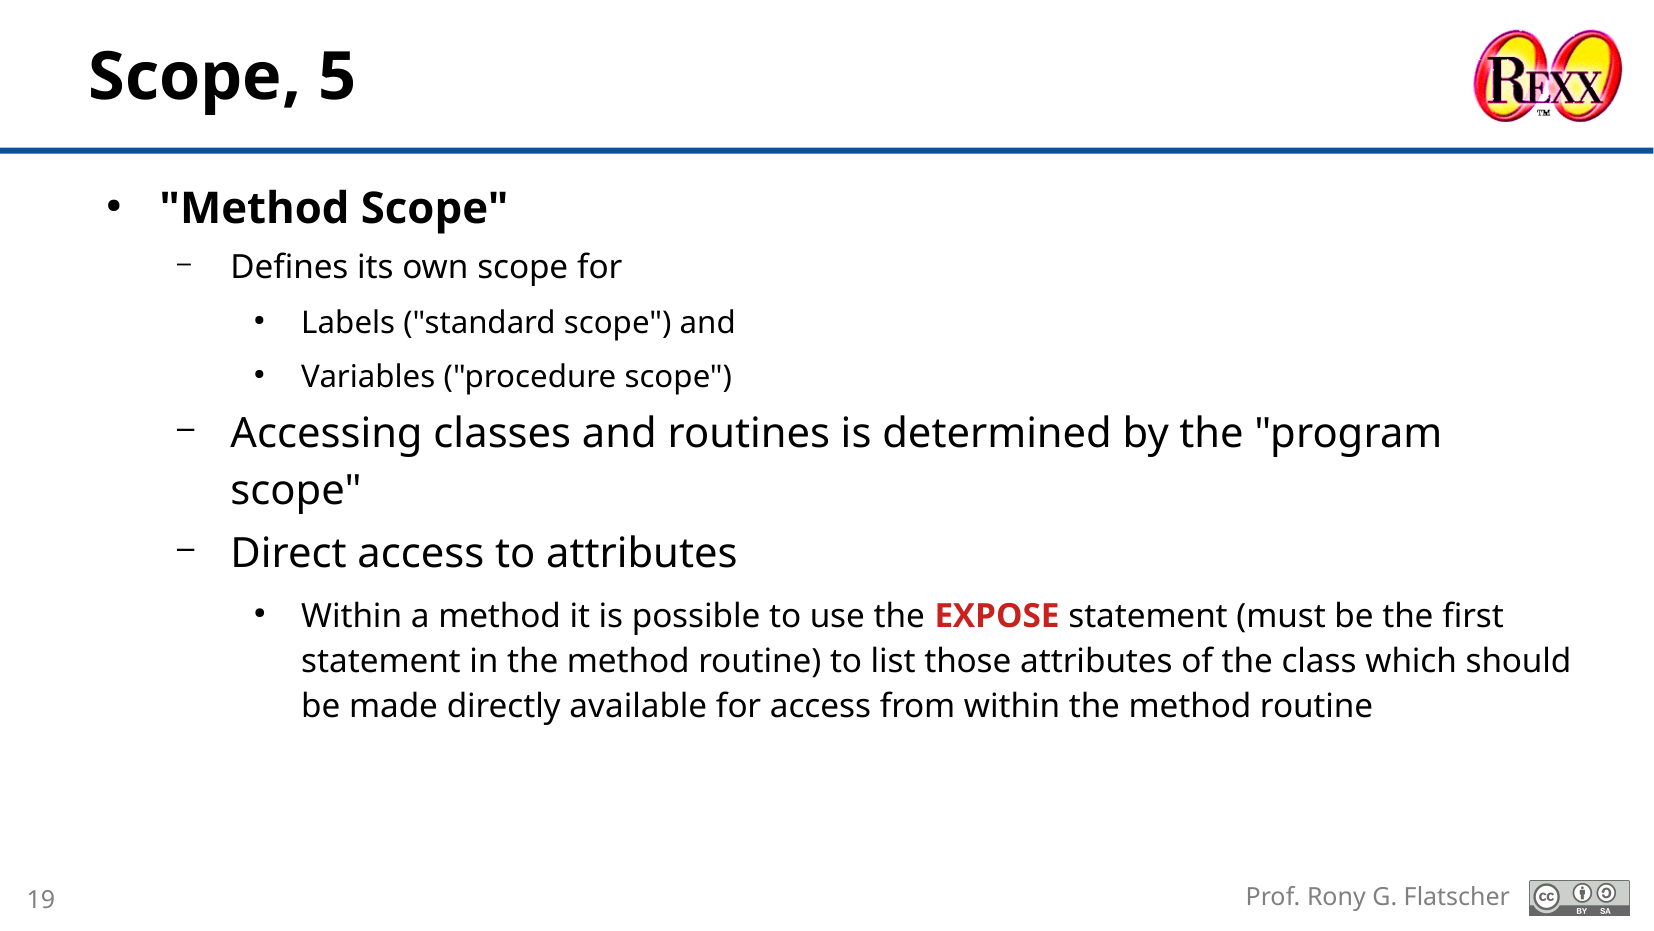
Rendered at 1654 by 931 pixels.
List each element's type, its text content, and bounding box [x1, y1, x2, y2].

list "Method Scope" Defines its own scope for Labels ("standard scope") and Variables ("procedure scope") Accessing classes and routines is determined by the "program scope" Direct access to attributes Within a method it is possible to use the EXPOSE statement (must be the first statement in the method routine) to list those attributes of the class which should be made directly available for access from within the method routine [88, 177, 1577, 857]
title Scope, 5 [29, 0, 1654, 148]
